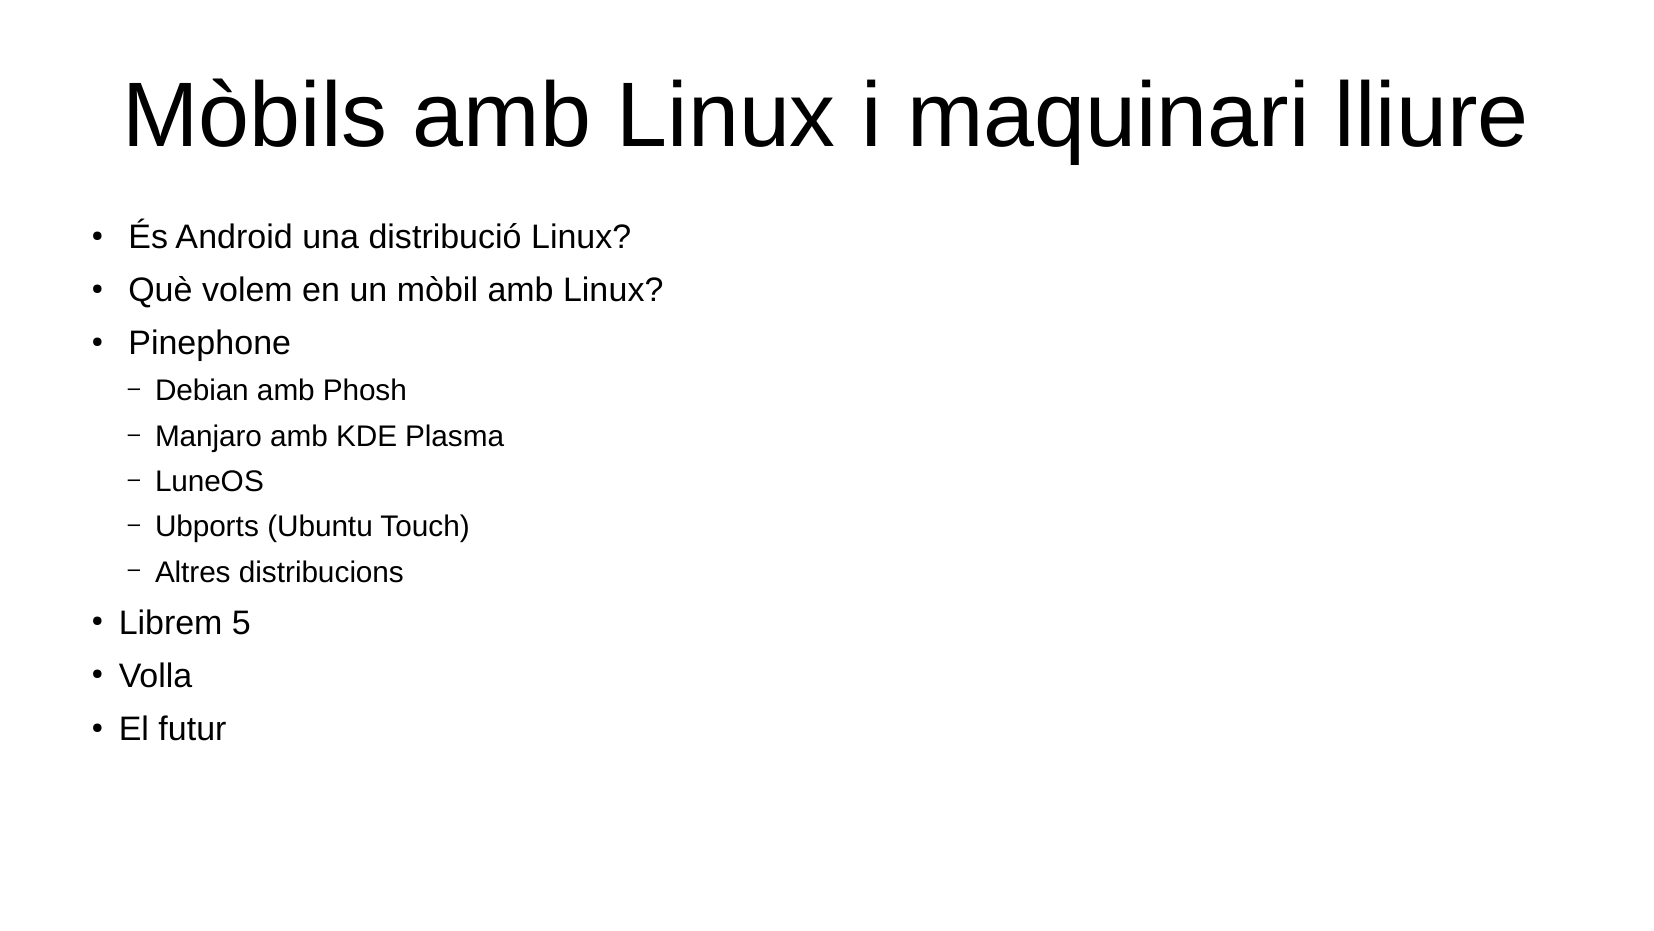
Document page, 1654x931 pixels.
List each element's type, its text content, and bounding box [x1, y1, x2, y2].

title Mòbils amb Linux i maquinari lliure [82, 37, 1571, 193]
list És Android una distribució Linux? Què volem en un mòbil amb Linux? Pinephone Debian amb Phosh Manjaro amb KDE Plasma LuneOS Ubports (Ubuntu Touch) Altres distribucions Librem 5 Volla El futur [82, 217, 1571, 758]
